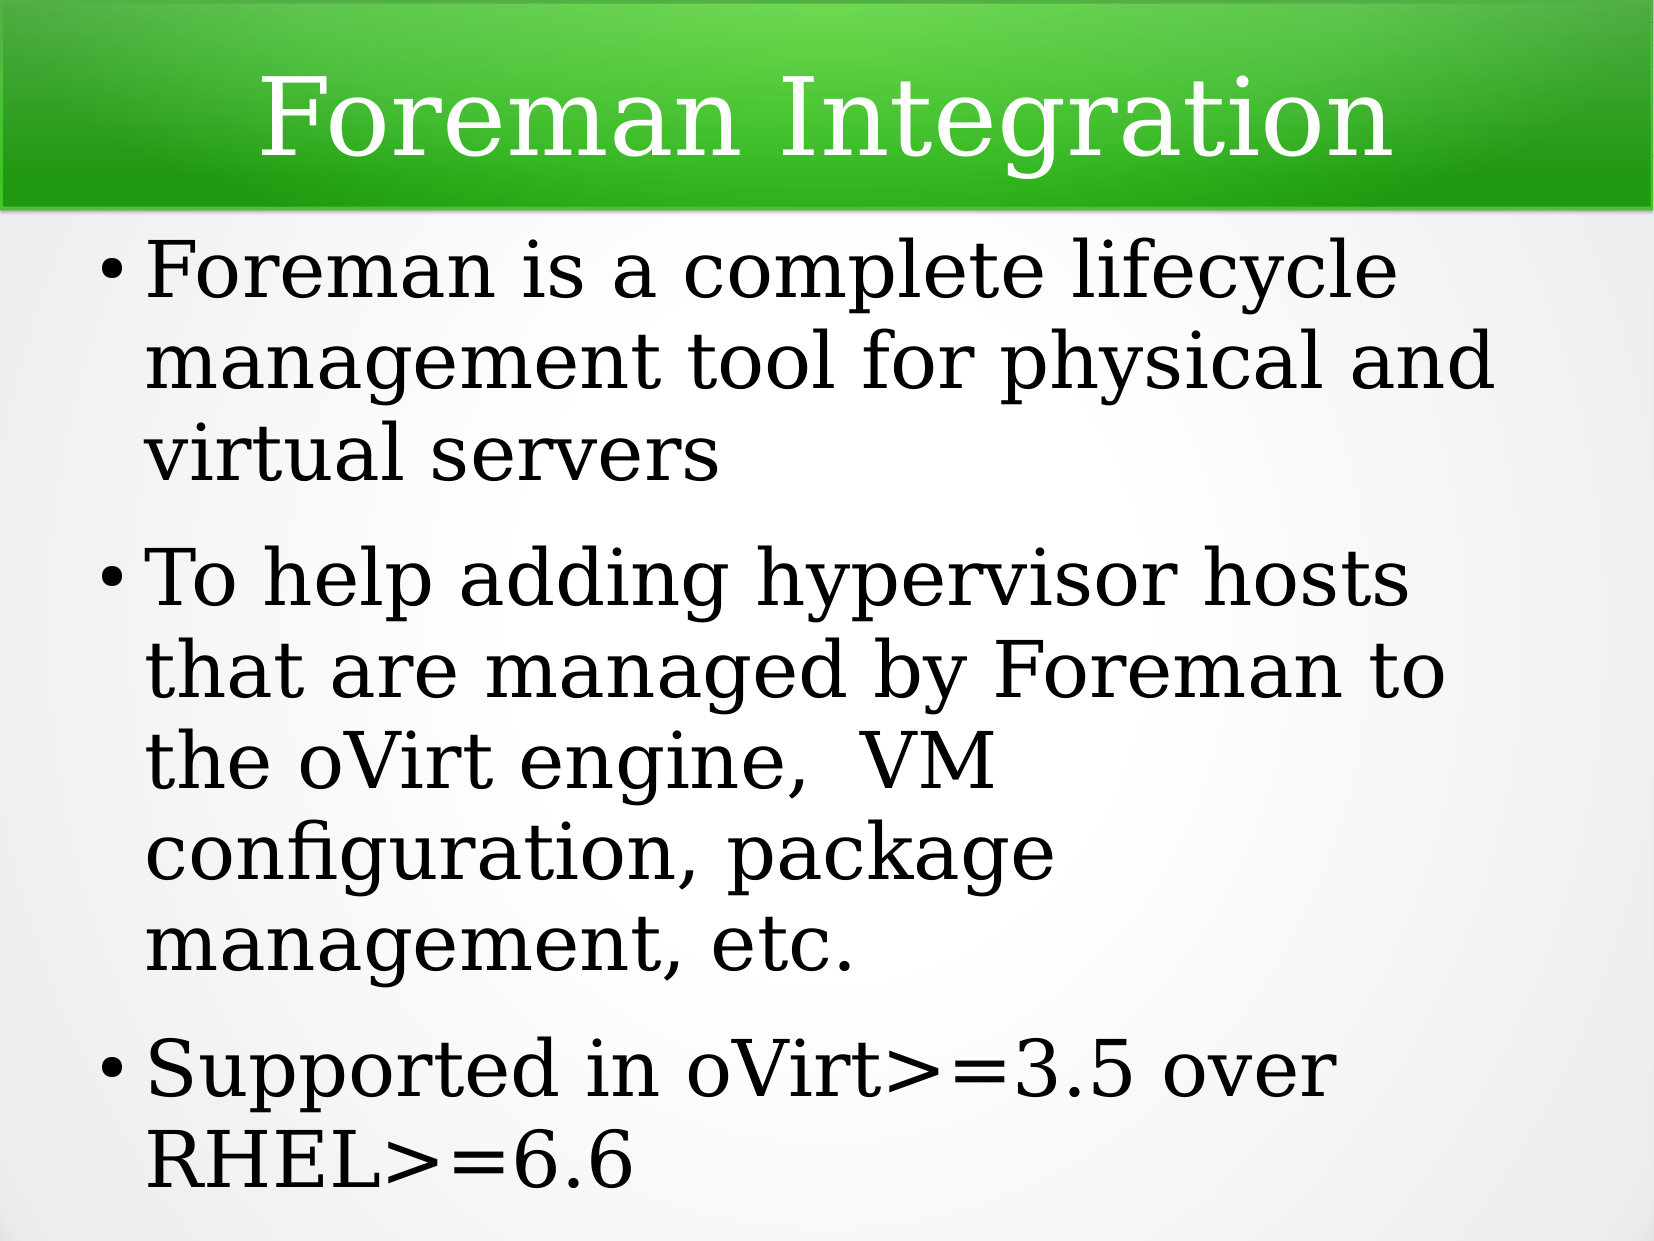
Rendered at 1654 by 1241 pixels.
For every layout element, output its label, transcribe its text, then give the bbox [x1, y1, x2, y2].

title Foreman Integration [82, 47, 1571, 189]
list Foreman is a complete lifecycle management tool for physical and virtual servers To help adding hypervisor hosts that are managed by Foreman to the oVirt engine, VM configuration, package management, etc. Supported in oVirt>=3.5 over RHEL>=6.6 [82, 225, 1571, 1216]
